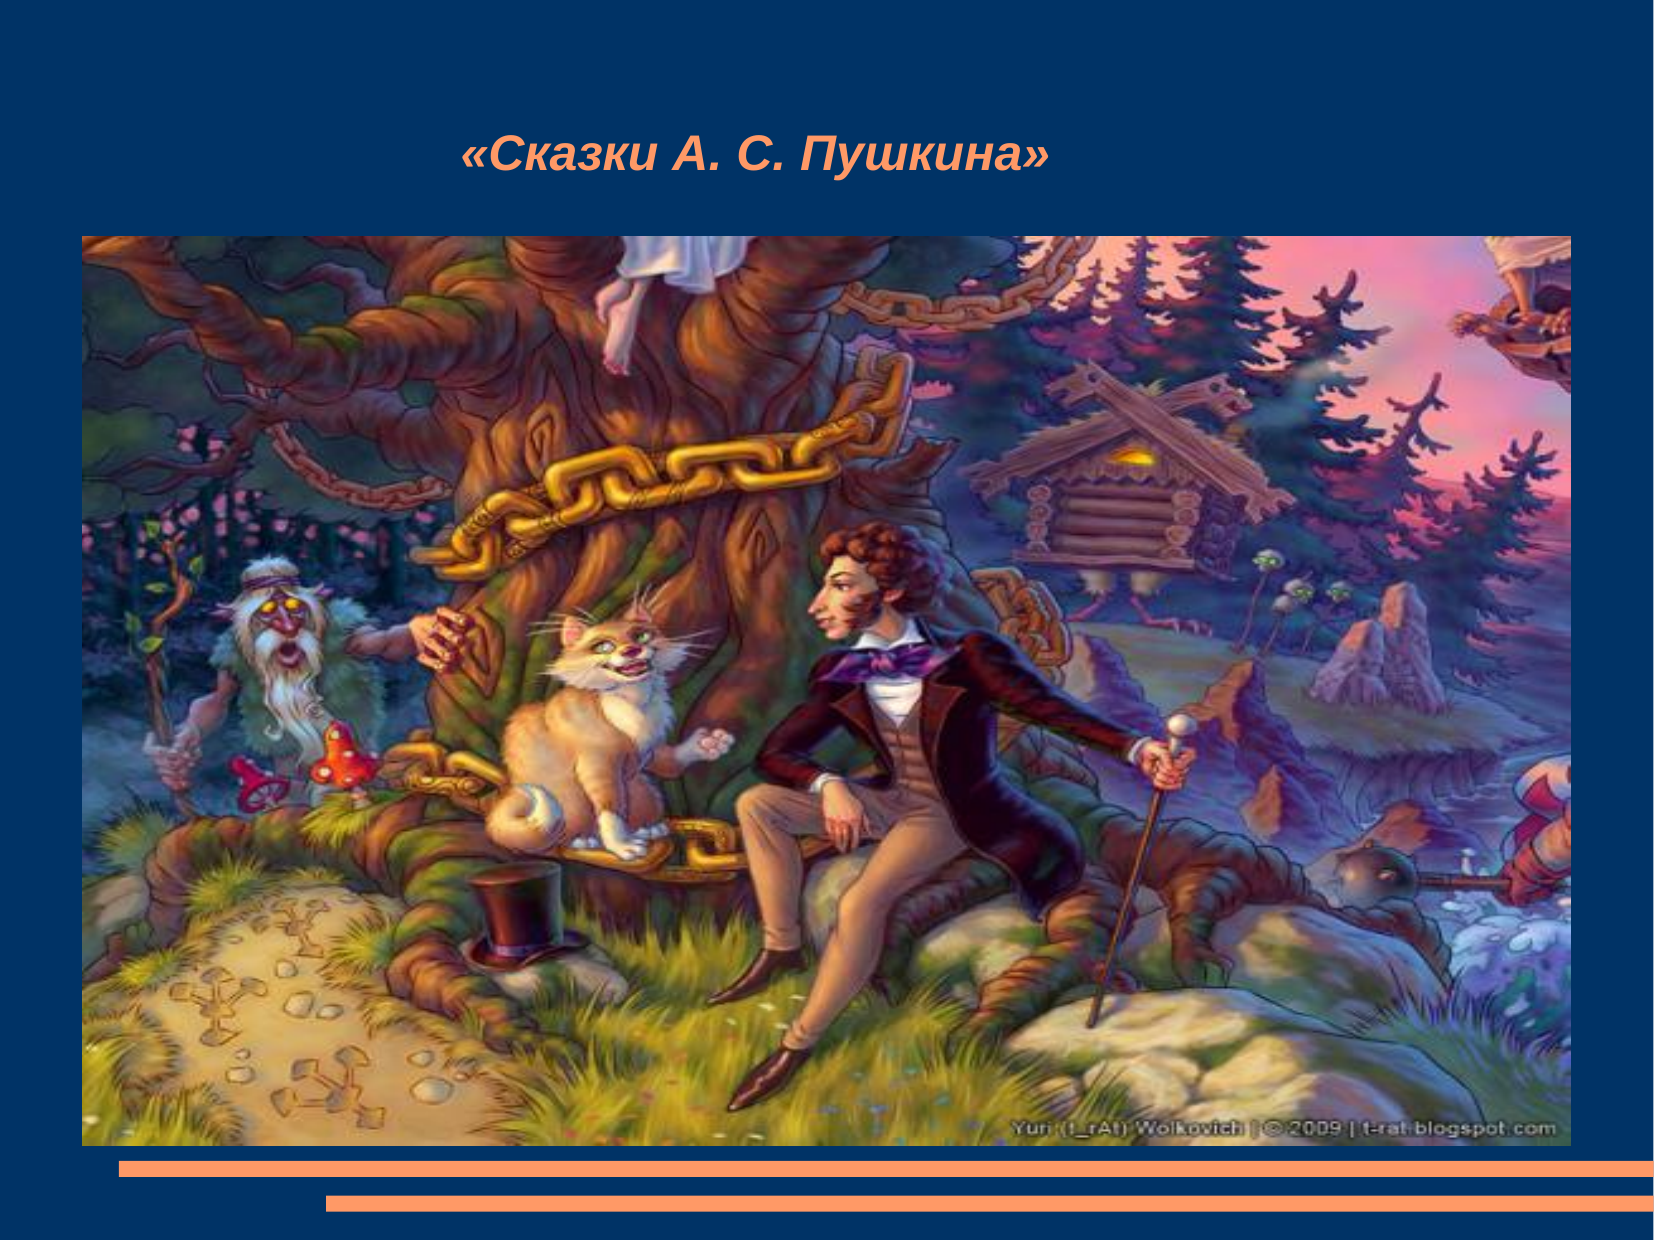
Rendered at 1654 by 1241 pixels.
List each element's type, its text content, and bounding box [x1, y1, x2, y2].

title «Сказки А. С. Пушкина» [82, 49, 1571, 236]
picture [82, 236, 1571, 1146]
